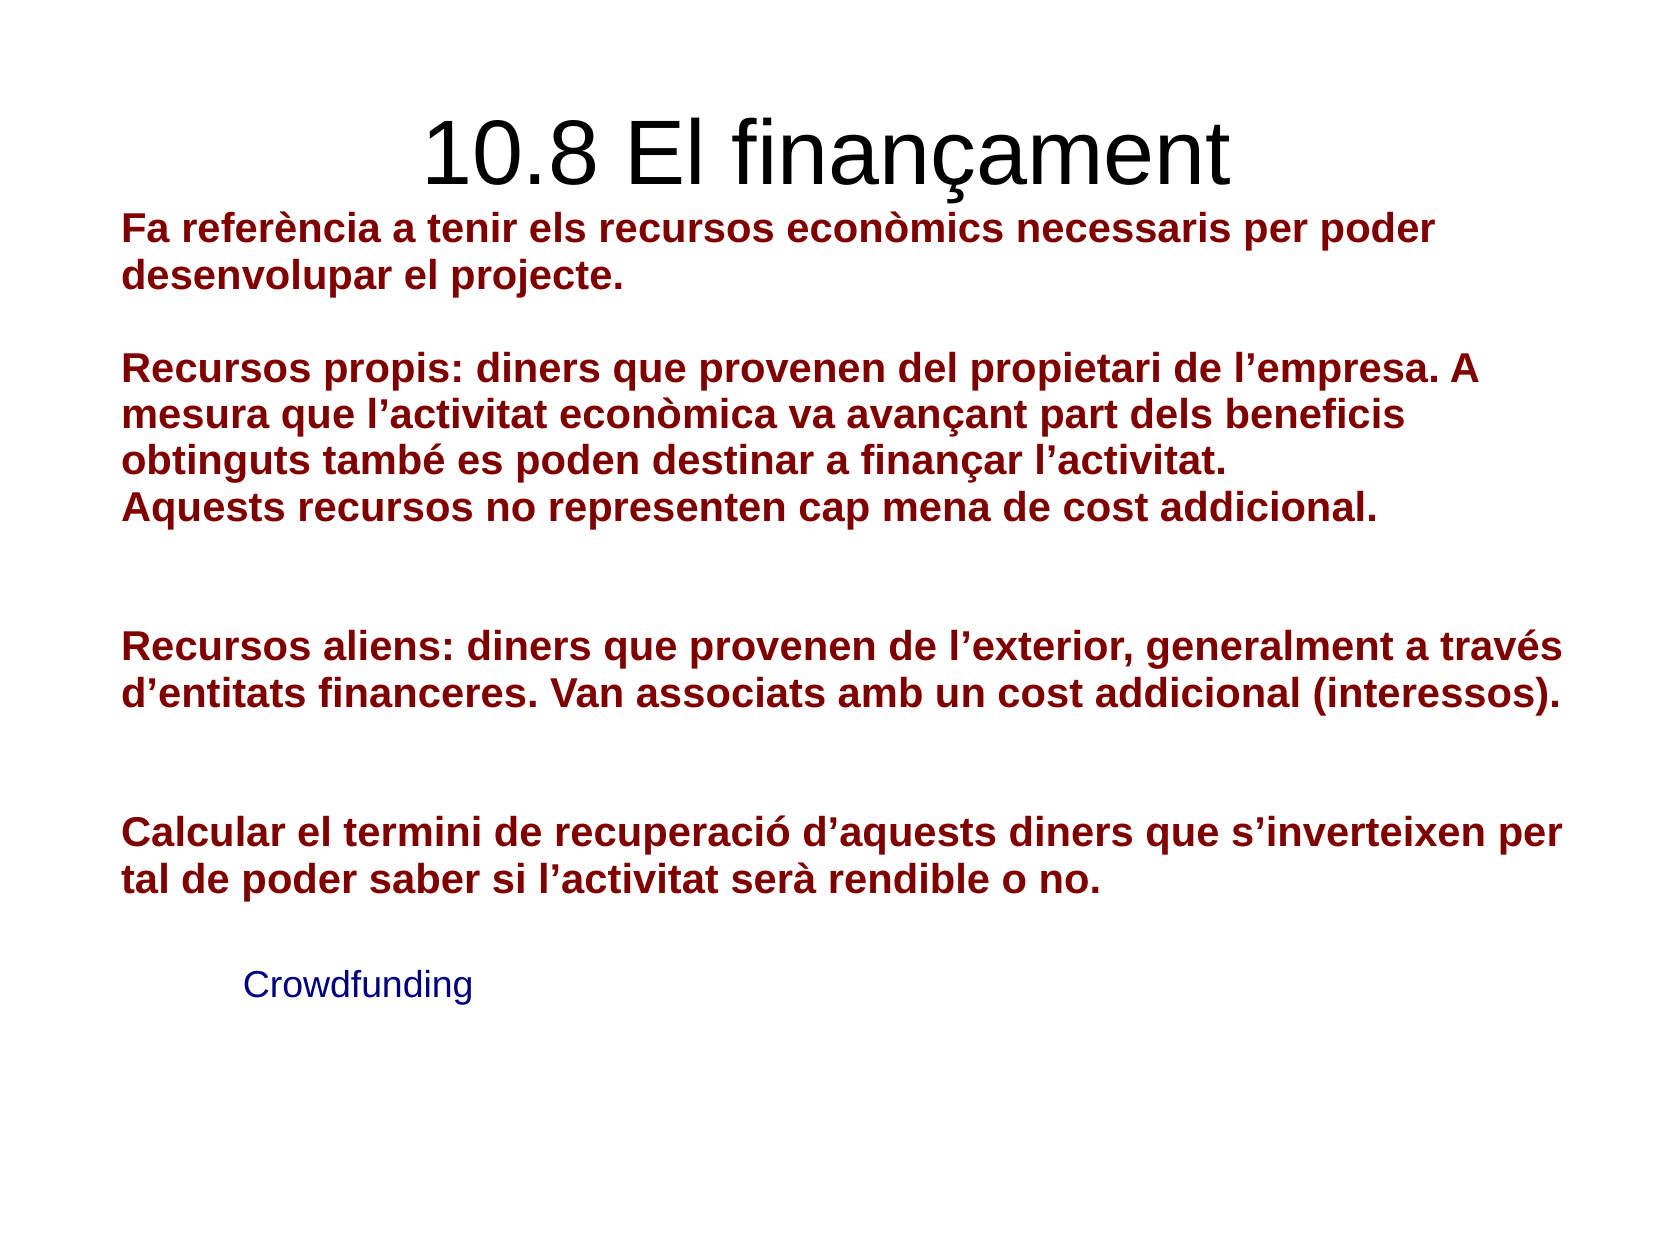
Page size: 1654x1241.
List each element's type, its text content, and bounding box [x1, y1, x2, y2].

text_box Fa referència a tenir els recursos econòmics necessaris per poder desenvolupar el projecte. Recursos propis: diners que provenen del propietari de l’empresa. A mesura que l’activitat econòmica va avançant part dels beneficis obtinguts també es poden destinar a finançar l’activitat. Aquests recursos no representen cap mena de cost addicional. Recursos aliens: diners que provenen de l’exterior, generalment a través d’entitats financeres. Van associats amb un cost addicional (interessos). Calcular el termini de recuperació d’aquests diners que s’inverteixen per tal de poder saber si l’activitat serà rendible o no. [106, 197, 1607, 910]
title 10.8 El finançament [82, 49, 1571, 257]
text_box Crowdfunding [228, 956, 520, 1028]
